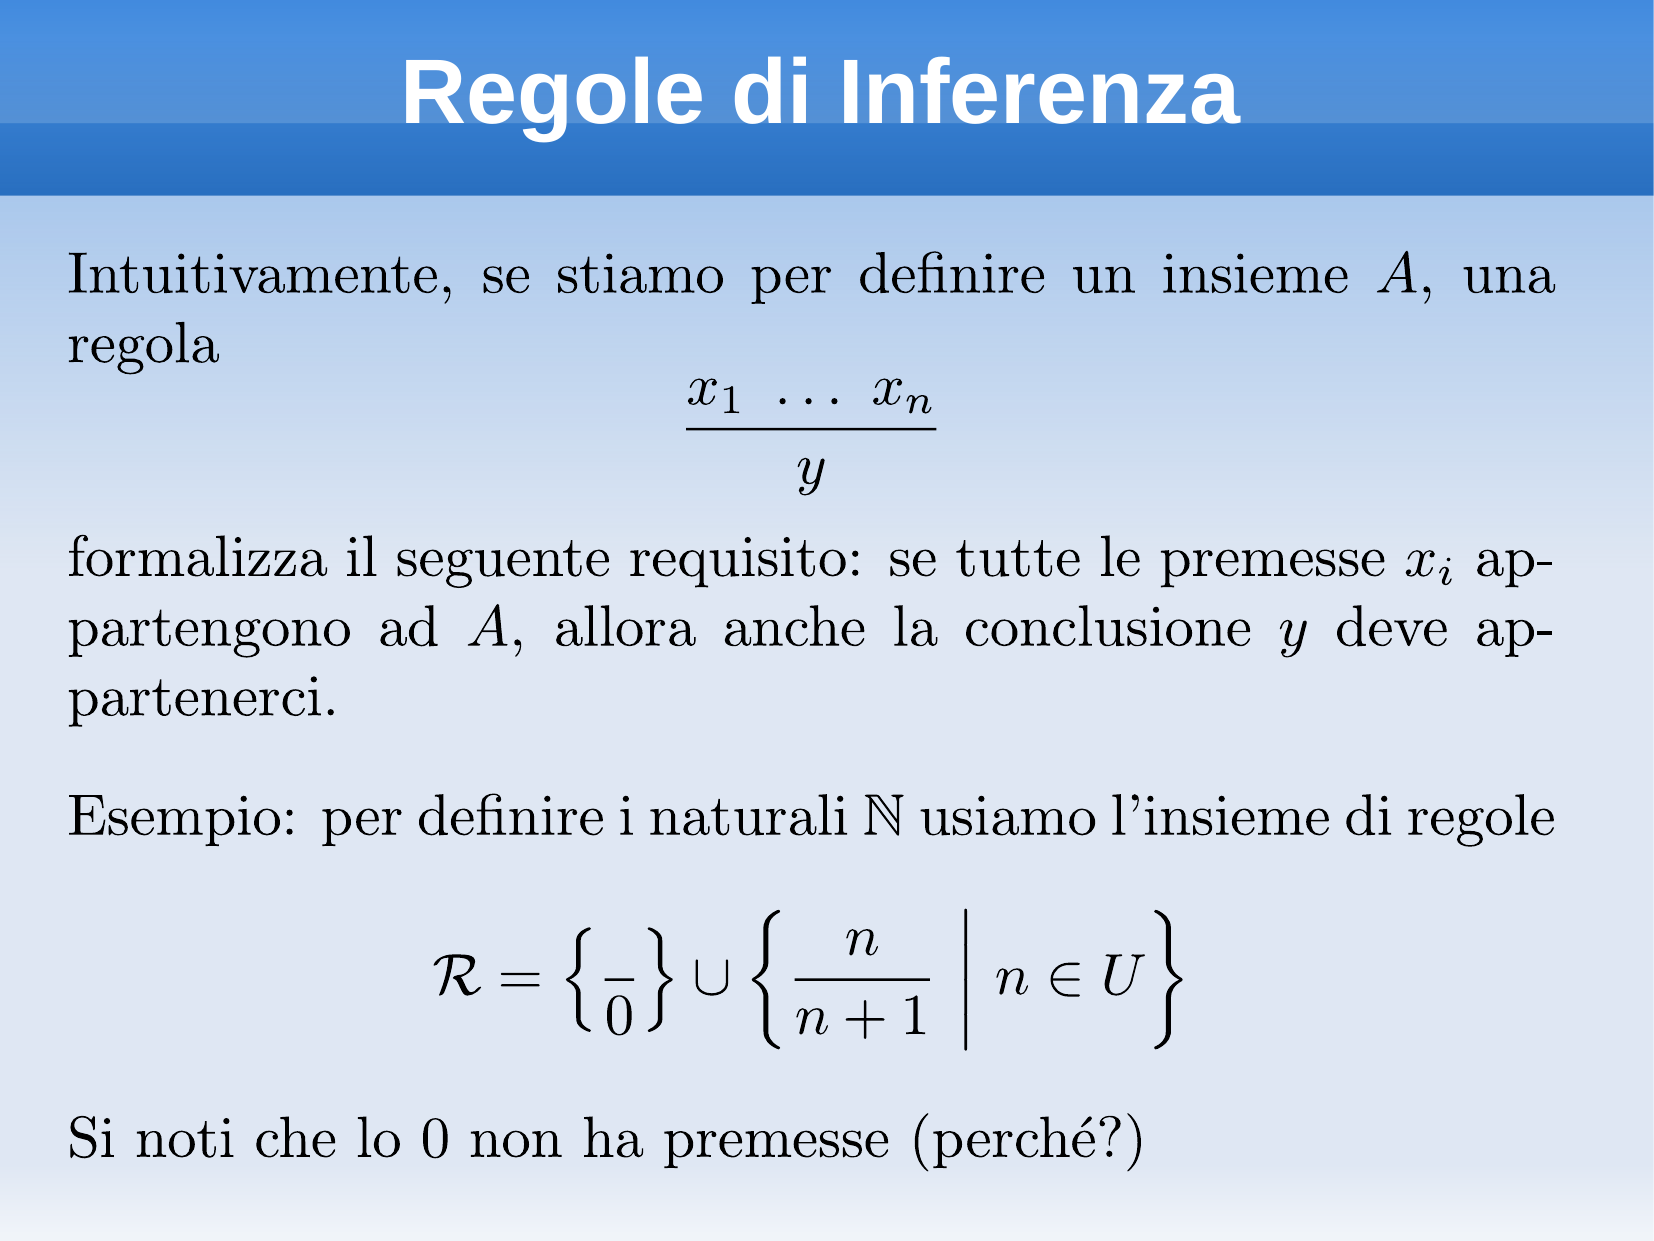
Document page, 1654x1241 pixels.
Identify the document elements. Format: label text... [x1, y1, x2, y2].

title Regole di Inferenza [76, 0, 1565, 196]
picture [0, 0, 1654, 1241]
text_box [67, 250, 1556, 1172]
